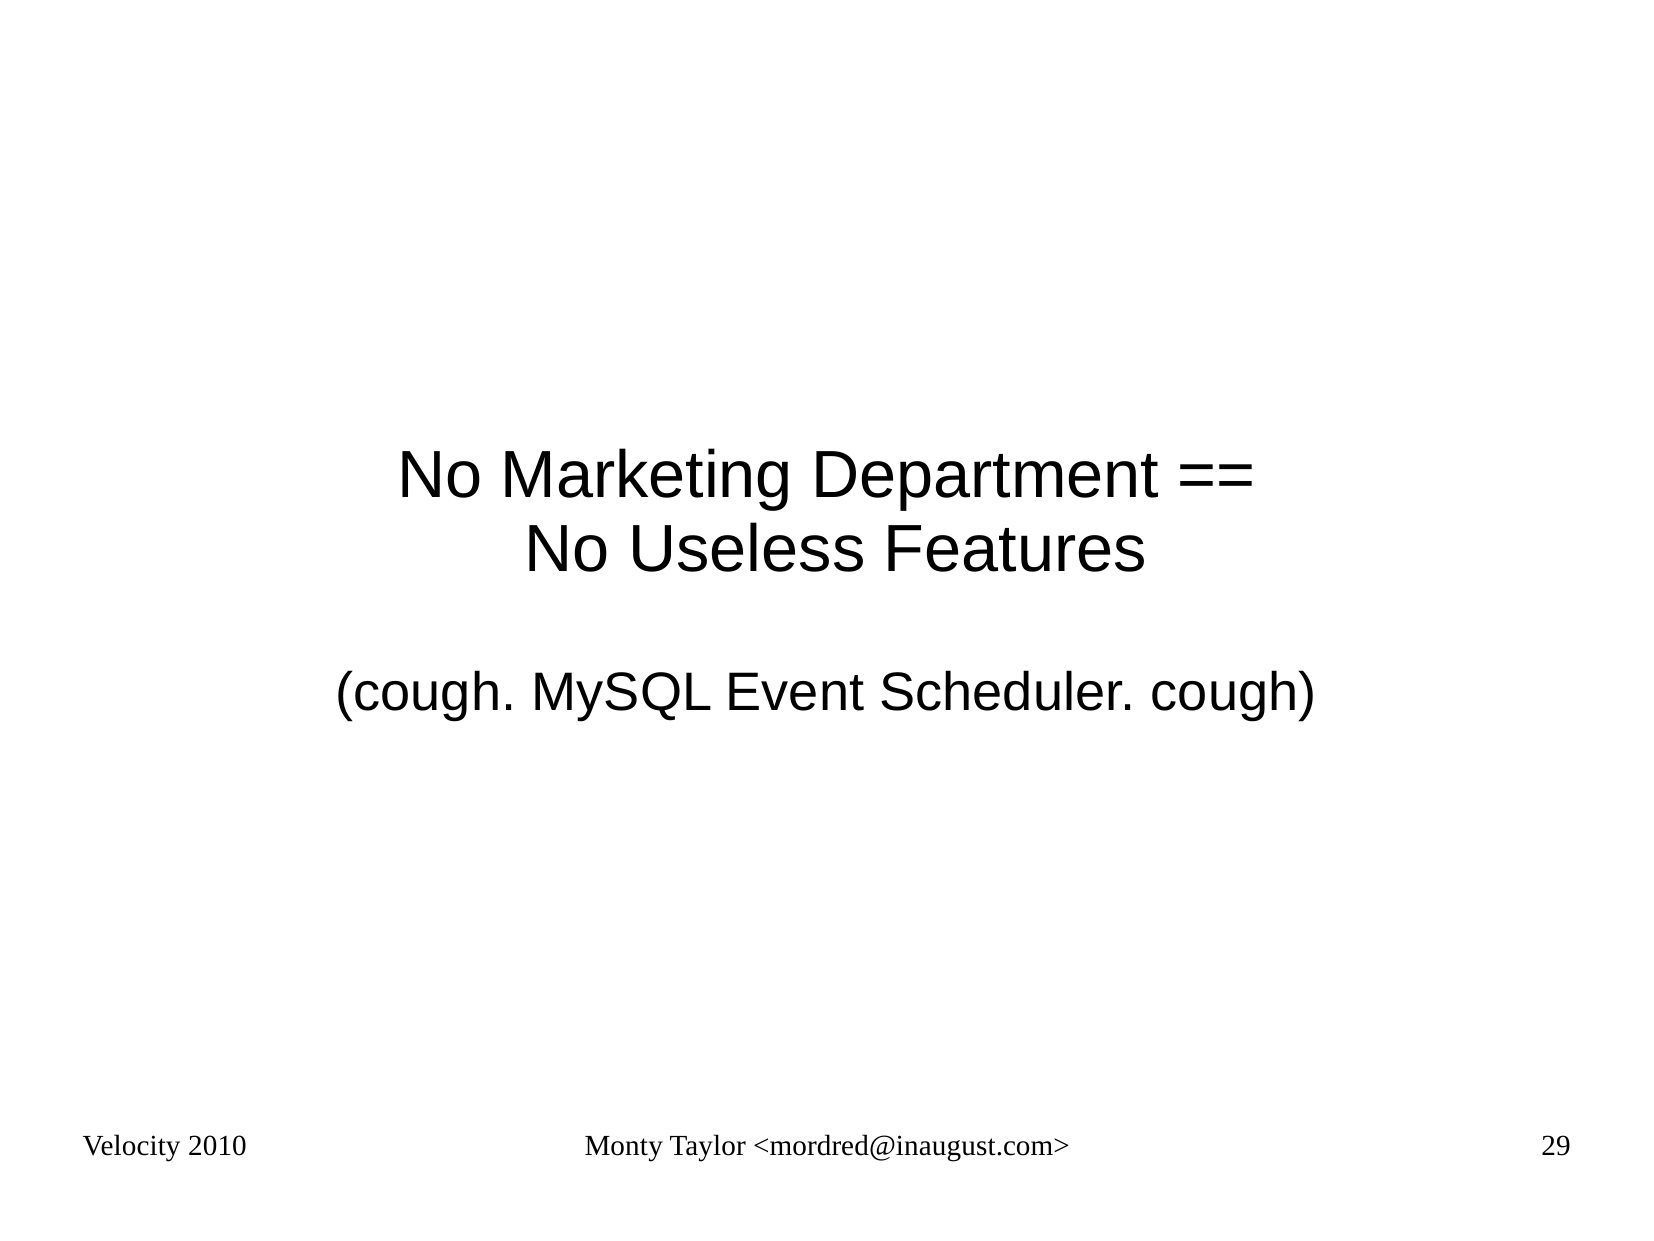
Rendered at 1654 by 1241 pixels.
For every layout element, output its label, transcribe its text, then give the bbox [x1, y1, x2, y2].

subtitle No Marketing Department == No Useless Features (cough. MySQL Event Scheduler. cough) [82, 56, 1571, 1102]
